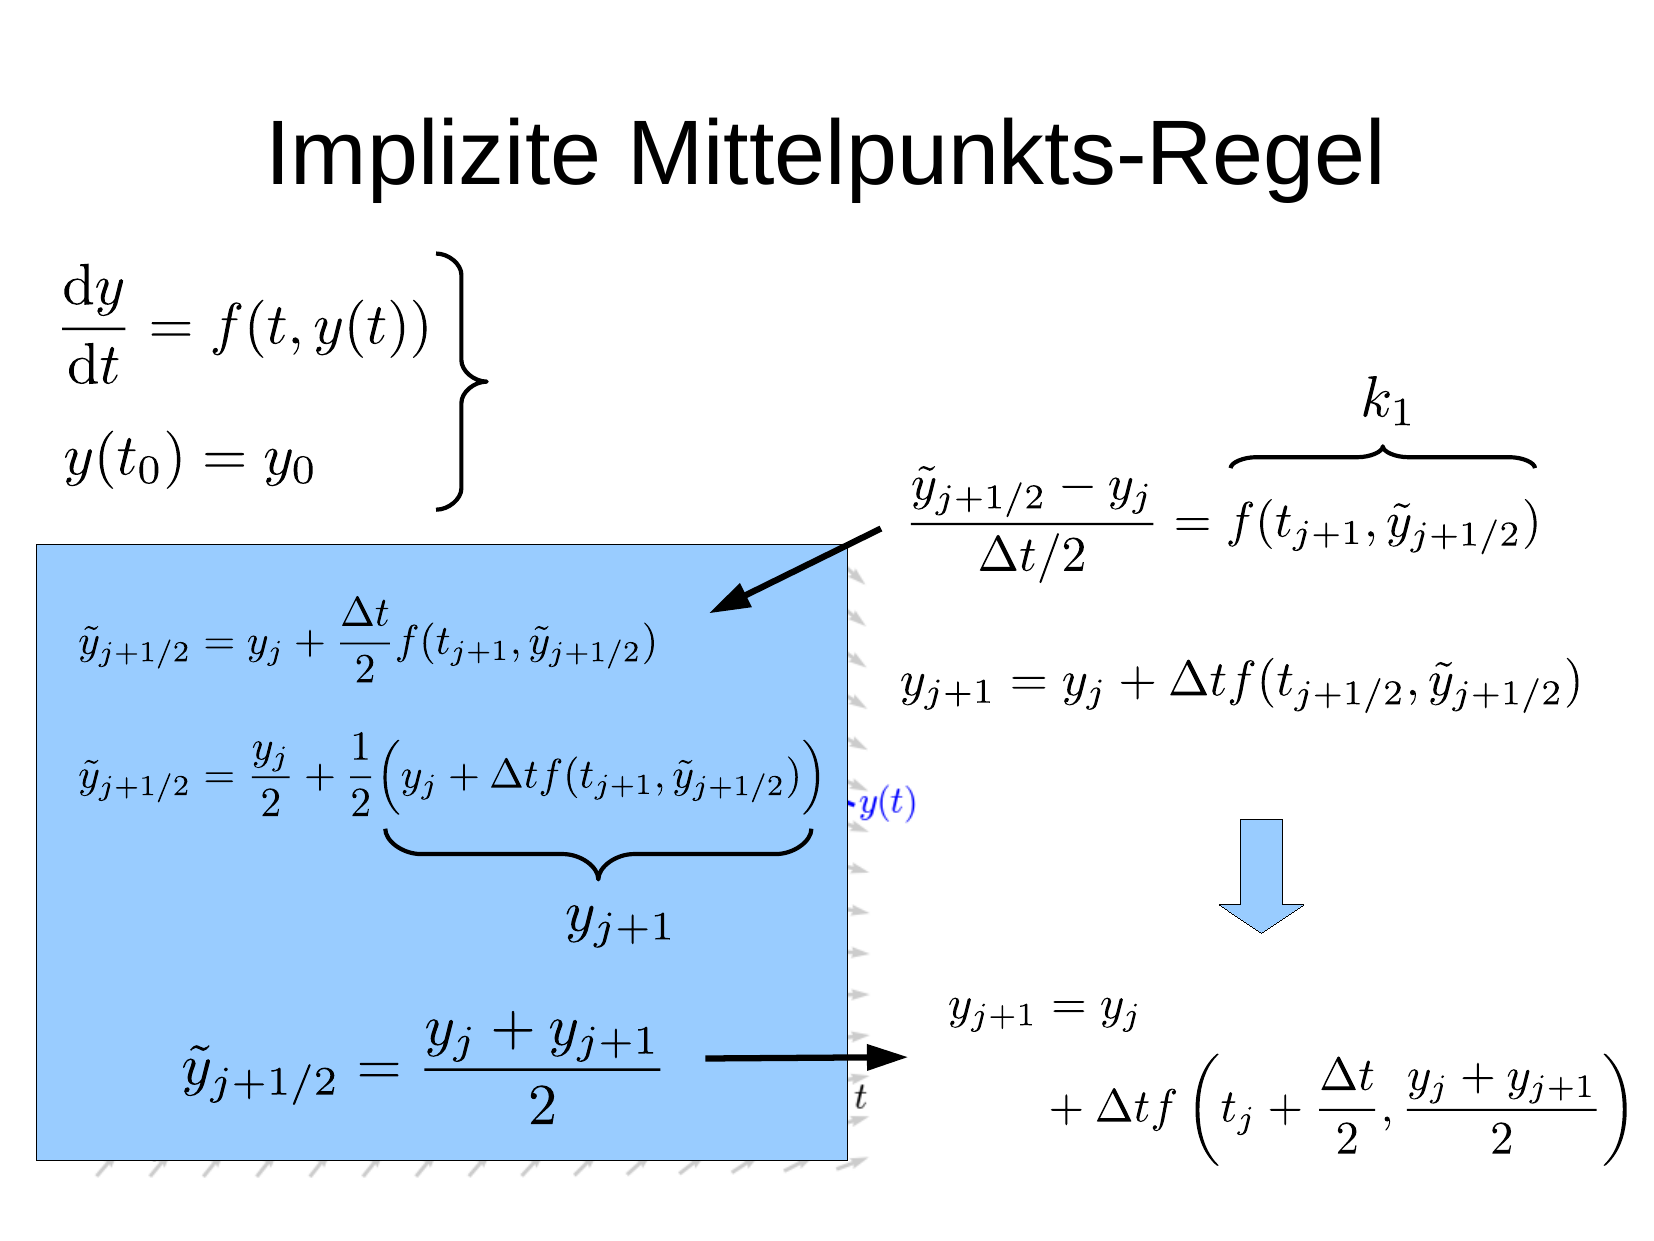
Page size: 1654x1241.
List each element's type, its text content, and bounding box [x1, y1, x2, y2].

text_box [947, 997, 1637, 1166]
text_box [63, 430, 315, 489]
text_box [36, 544, 848, 1161]
text_box [899, 657, 1584, 714]
text_box [910, 466, 1542, 584]
text_box [1360, 376, 1414, 426]
picture [0, 493, 961, 1241]
title Implizite Mittelpunkts-Regel [82, 49, 1571, 257]
text_box [1219, 819, 1304, 934]
text_box [62, 263, 433, 385]
